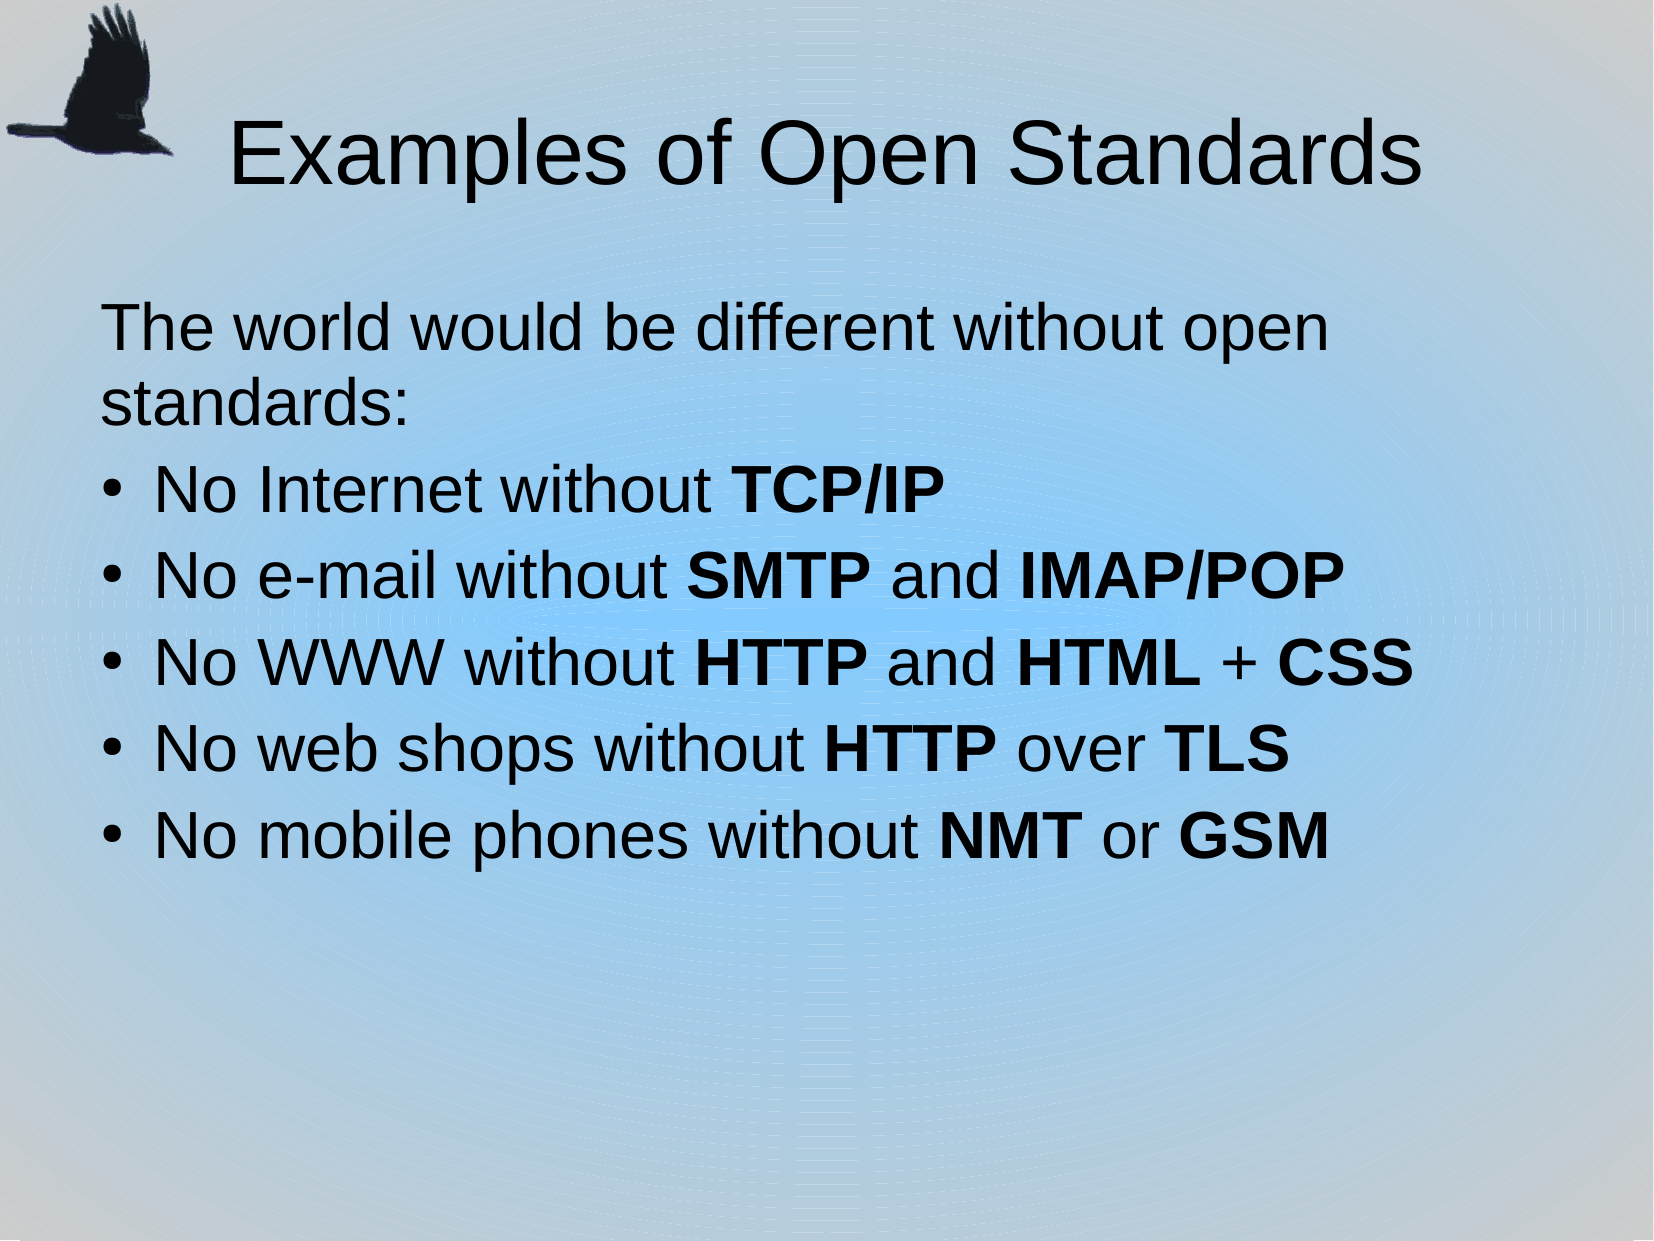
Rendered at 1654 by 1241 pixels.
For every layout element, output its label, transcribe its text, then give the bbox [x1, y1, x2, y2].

list The world would be different without open standards: No Internet without TCP/IP No e-mail without SMTP and IMAP/POP No WWW without HTTP and HTML + CSS No web shops without HTTP over TLS No mobile phones without NMT or GSM [82, 290, 1571, 1094]
title Examples of Open Standards [82, 49, 1571, 257]
picture [0, 0, 178, 160]
